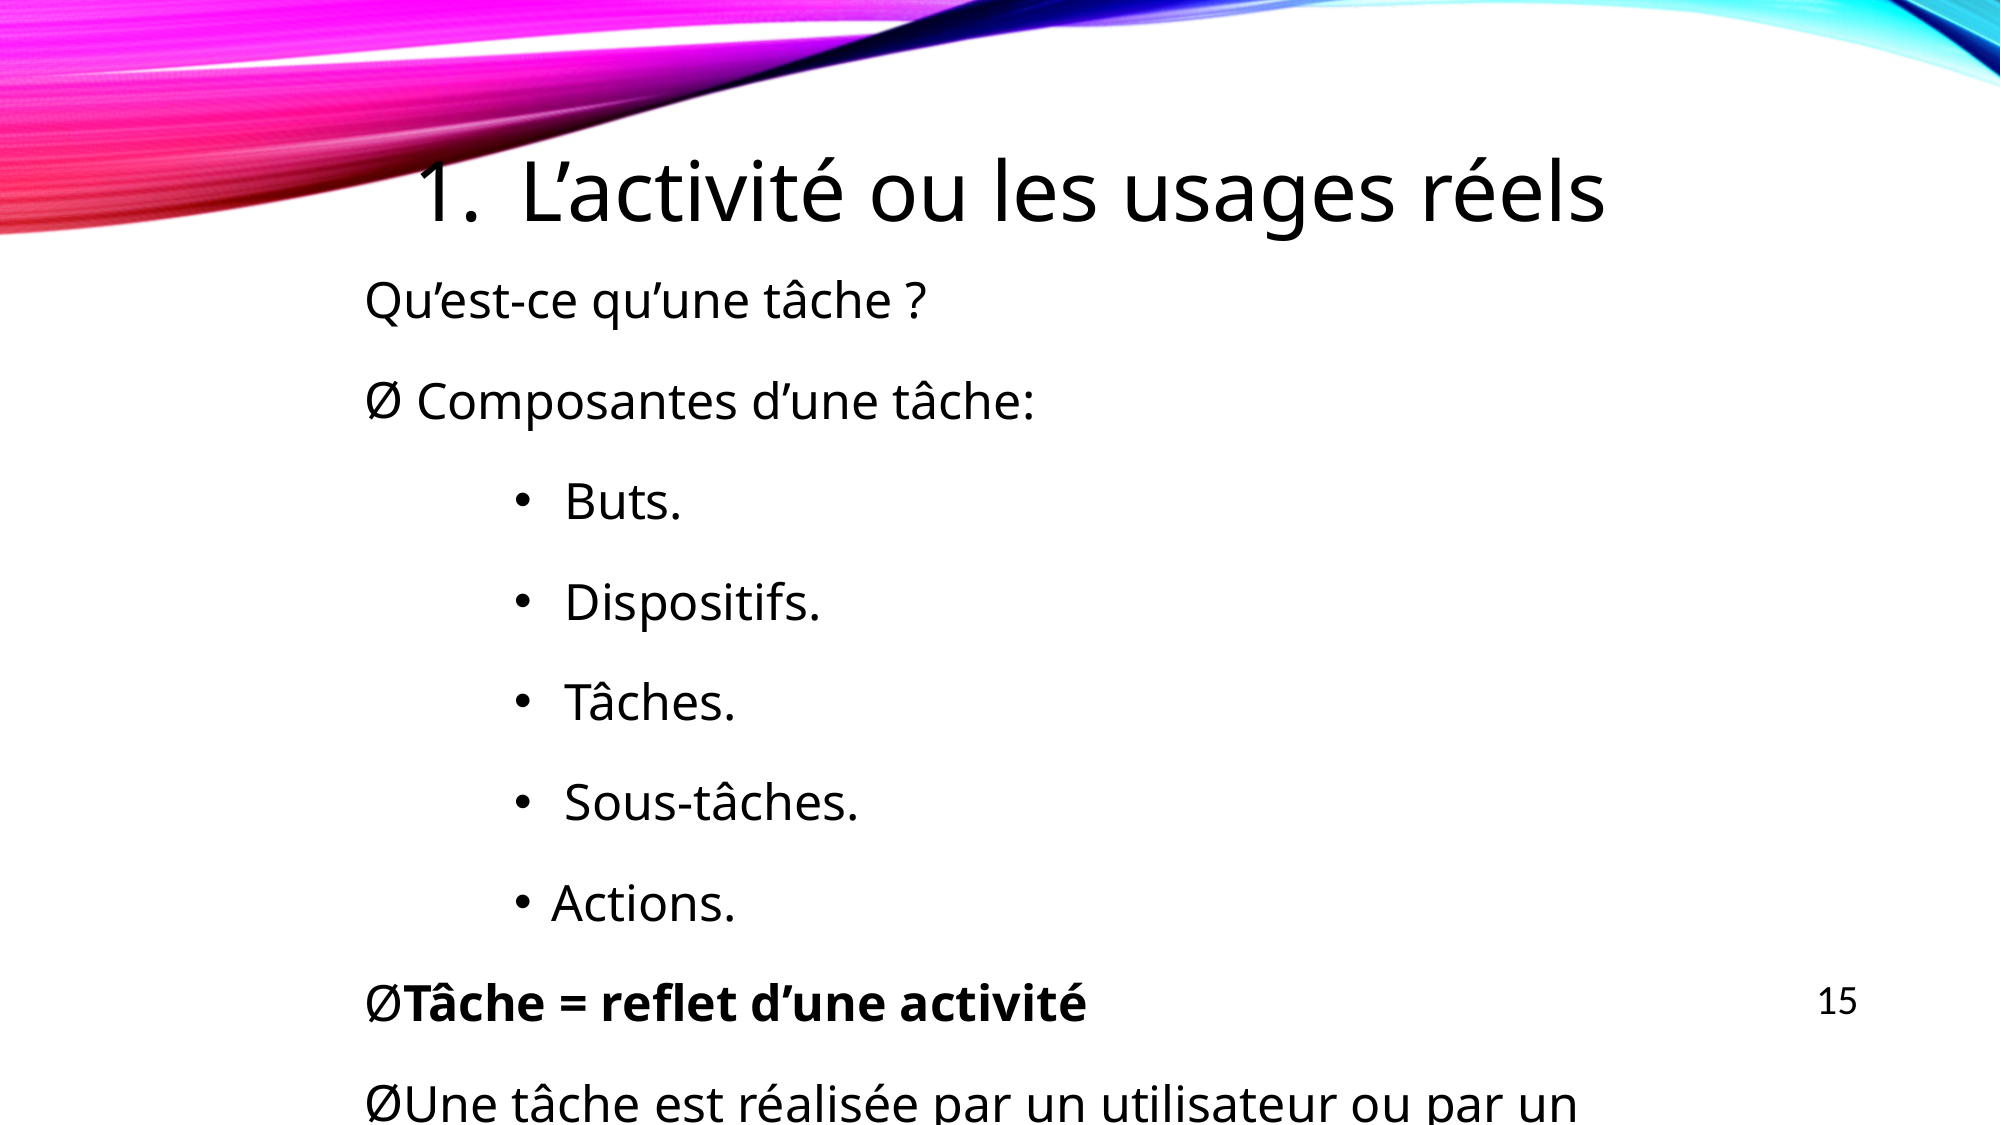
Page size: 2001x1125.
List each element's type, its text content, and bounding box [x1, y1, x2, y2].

title L’activité ou les usages réels [229, 97, 1892, 337]
list Qu’est-ce qu’une tâche ? Composantes d’une tâche: Buts. Dispositifs. Tâches. Sous-tâches. Actions. Tâche = reflet d’une activité Une tâche est réalisée par un utilisateur ou par un groupe d’utilisateurs [199, 231, 1775, 1105]
text_box <numéro> [1800, 965, 1892, 1028]
picture [0, 0, 2000, 237]
